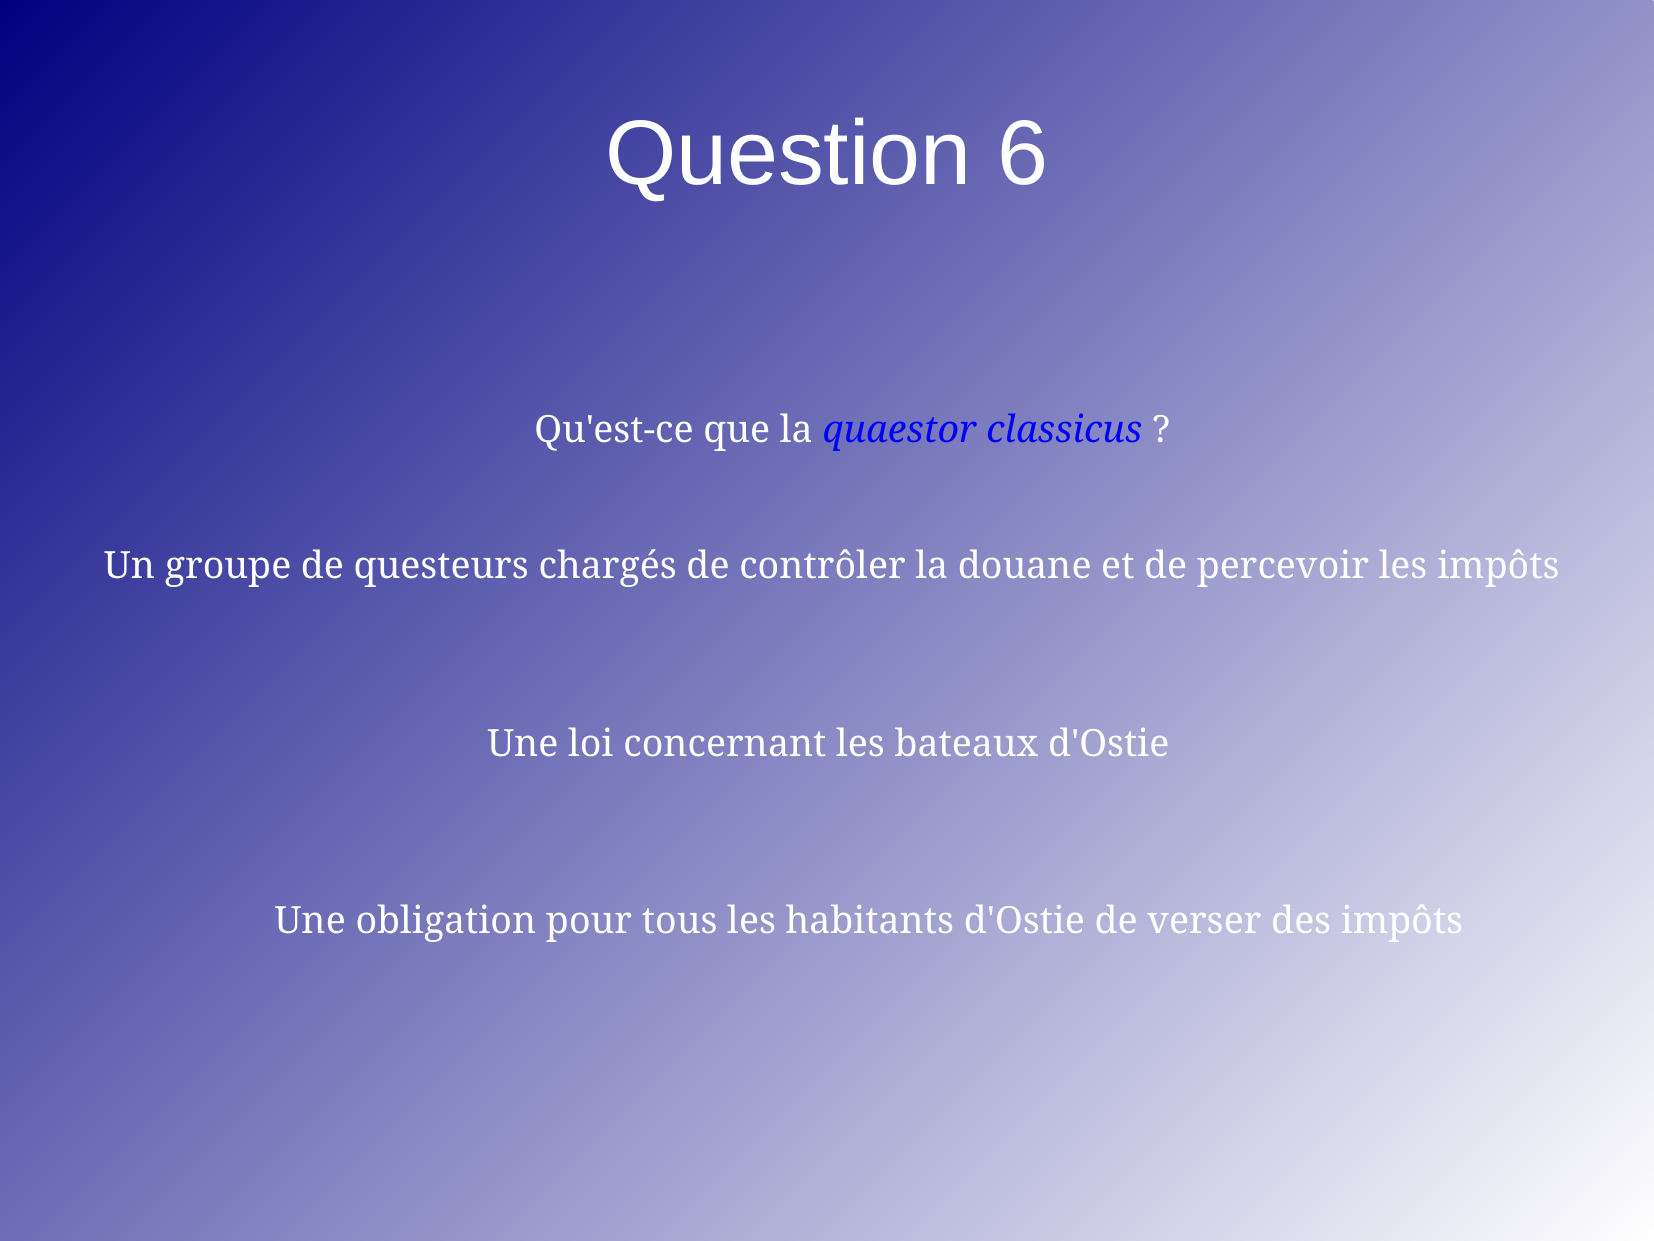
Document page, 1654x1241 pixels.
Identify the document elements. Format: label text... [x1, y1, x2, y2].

text_box Un groupe de questeurs chargés de contrôler la douane et de percevoir les impôts [0, 531, 1654, 597]
text_box Qu'est-ce que la quaestor classicus ? [519, 395, 1536, 461]
text_box Une loi concernant les bateaux d'Ostie [472, 708, 1323, 774]
text_box Une obligation pour tous les habitants d'Ostie de verser des impôts [259, 885, 1489, 951]
title Question 6 [82, 49, 1571, 257]
